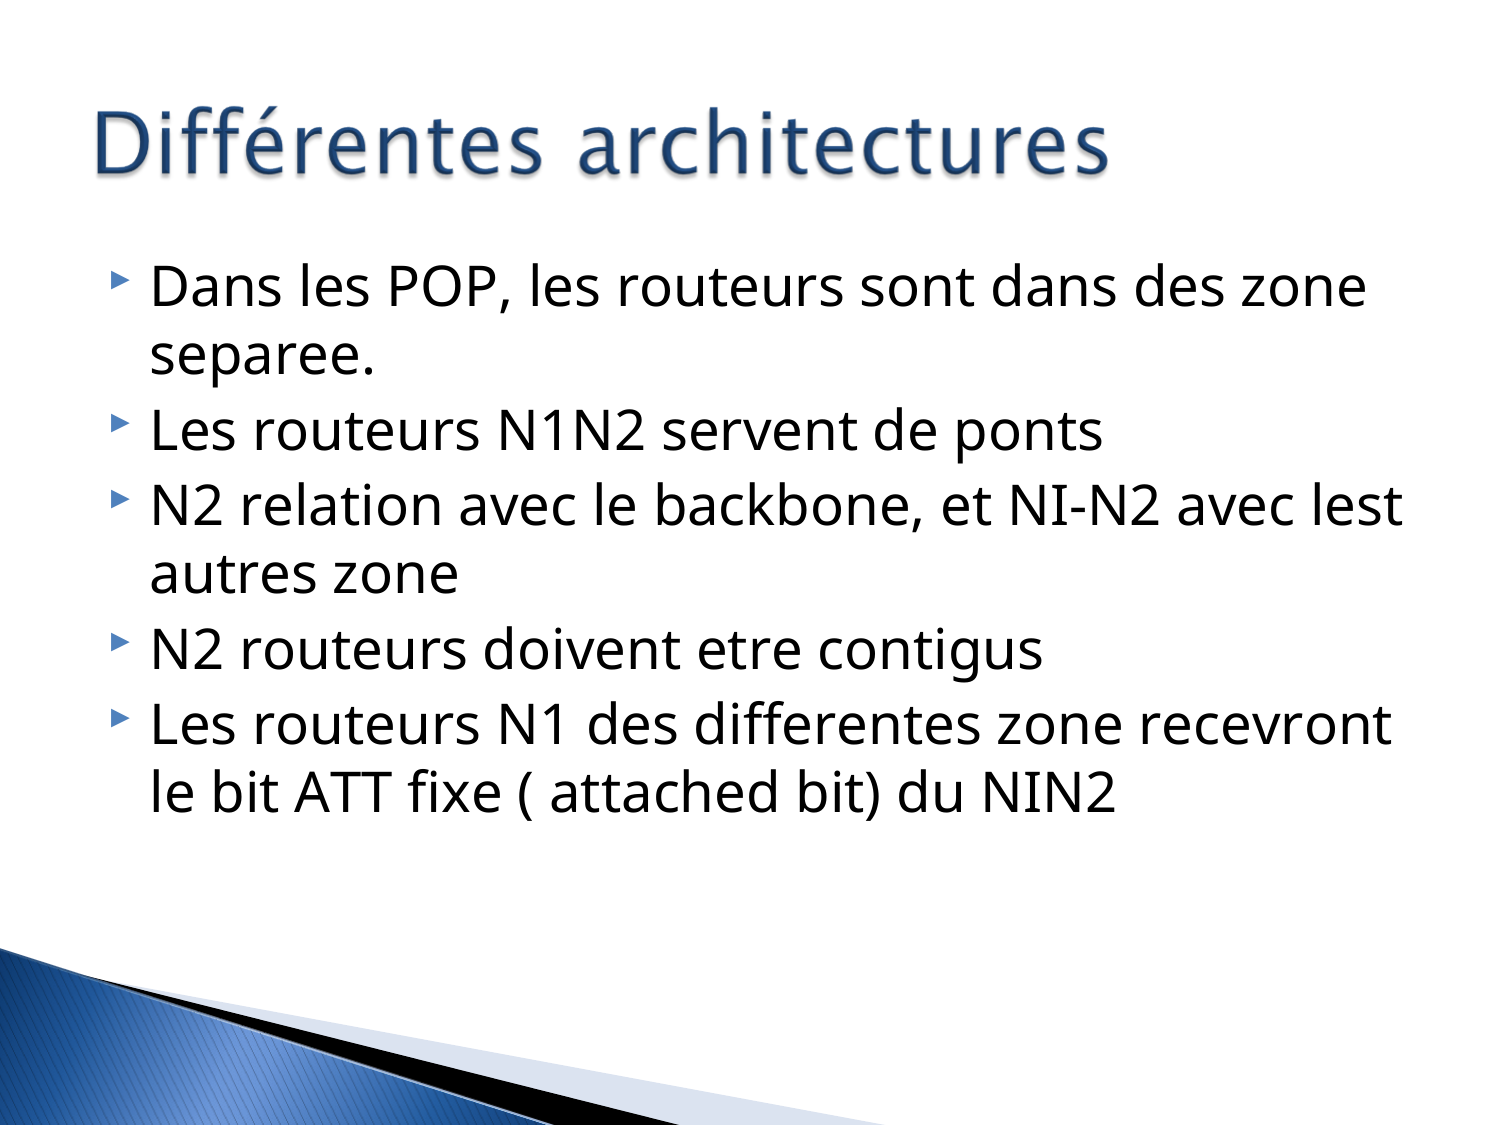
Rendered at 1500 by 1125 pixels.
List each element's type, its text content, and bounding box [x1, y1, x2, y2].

picture [0, 947, 559, 1125]
text_box [75, 45, 1426, 234]
list Dans les POP, les routeurs sont dans des zone separee. Les routeurs N1N2 servent de ponts N2 relation avec le backbone, et NI-N2 avec lest autres zone N2 routeurs doivent etre contigus Les routeurs N1 des differentes zone recevront le bit ATT fixe ( attached bit) du NIN2 [75, 242, 1426, 986]
